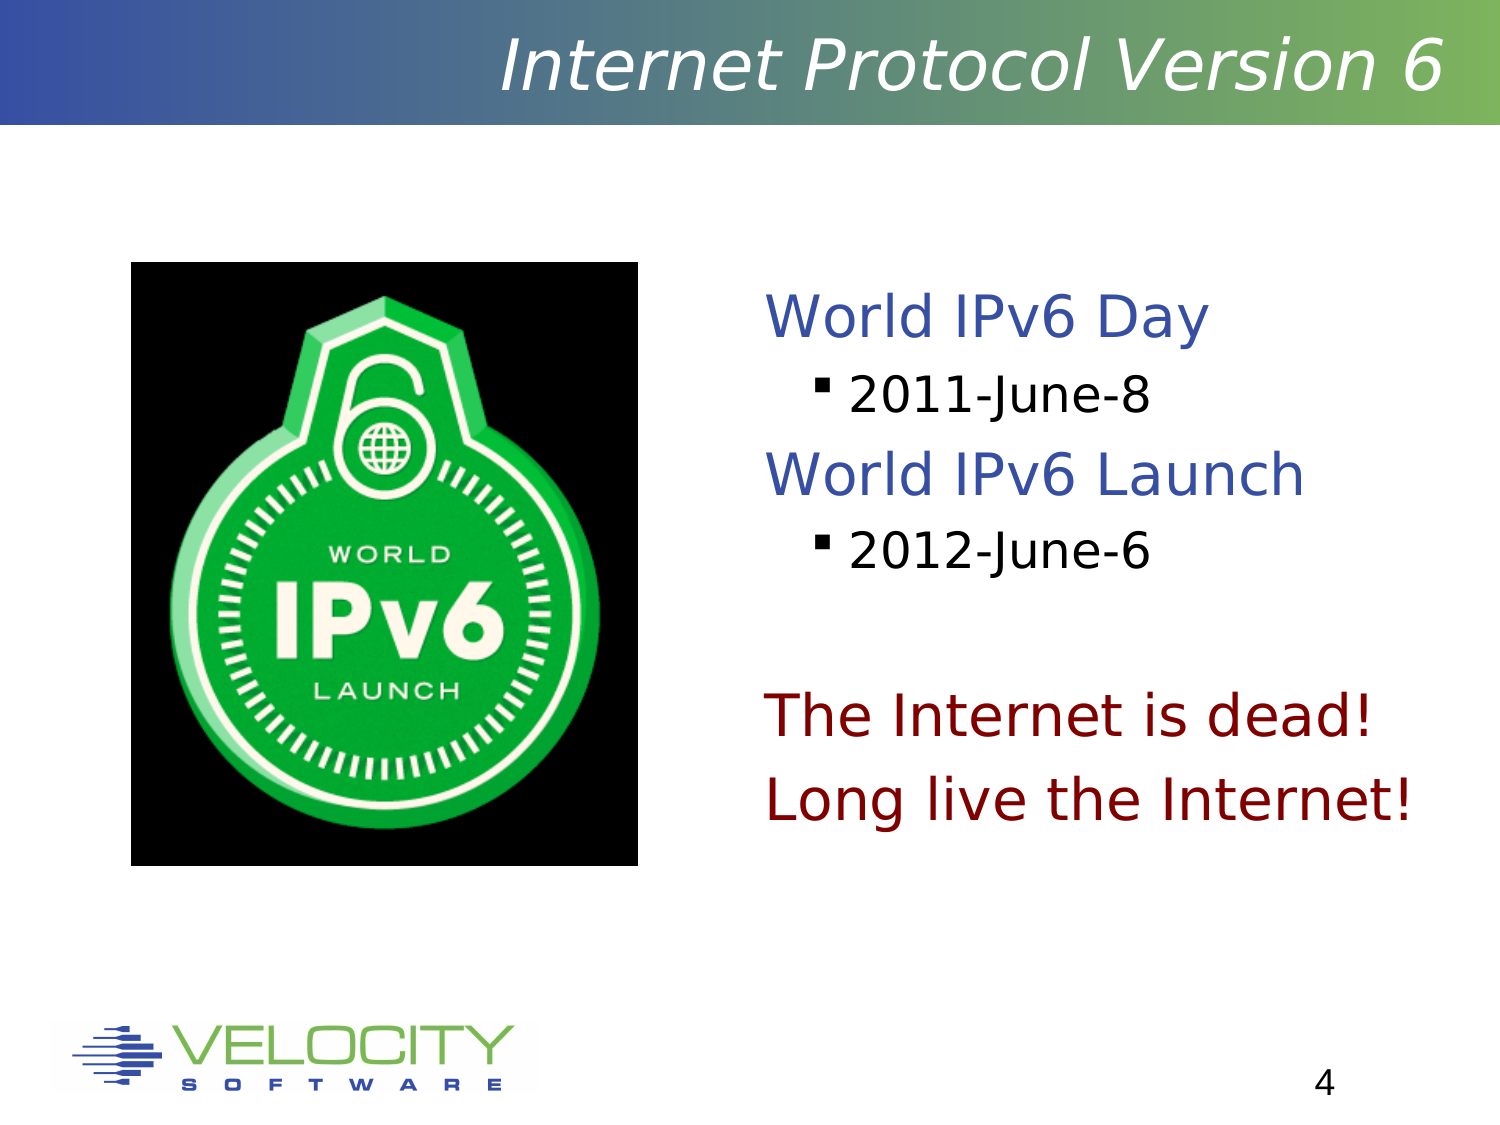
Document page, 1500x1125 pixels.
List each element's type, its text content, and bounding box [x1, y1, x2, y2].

picture [131, 262, 638, 866]
title Internet Protocol Version 6 [62, 12, 1463, 113]
picture [50, 1021, 538, 1094]
list World IPv6 Day 2011-June-8 World IPv6 Launch 2012-June-6 The Internet is dead! Long live the Internet! [750, 187, 1438, 1010]
